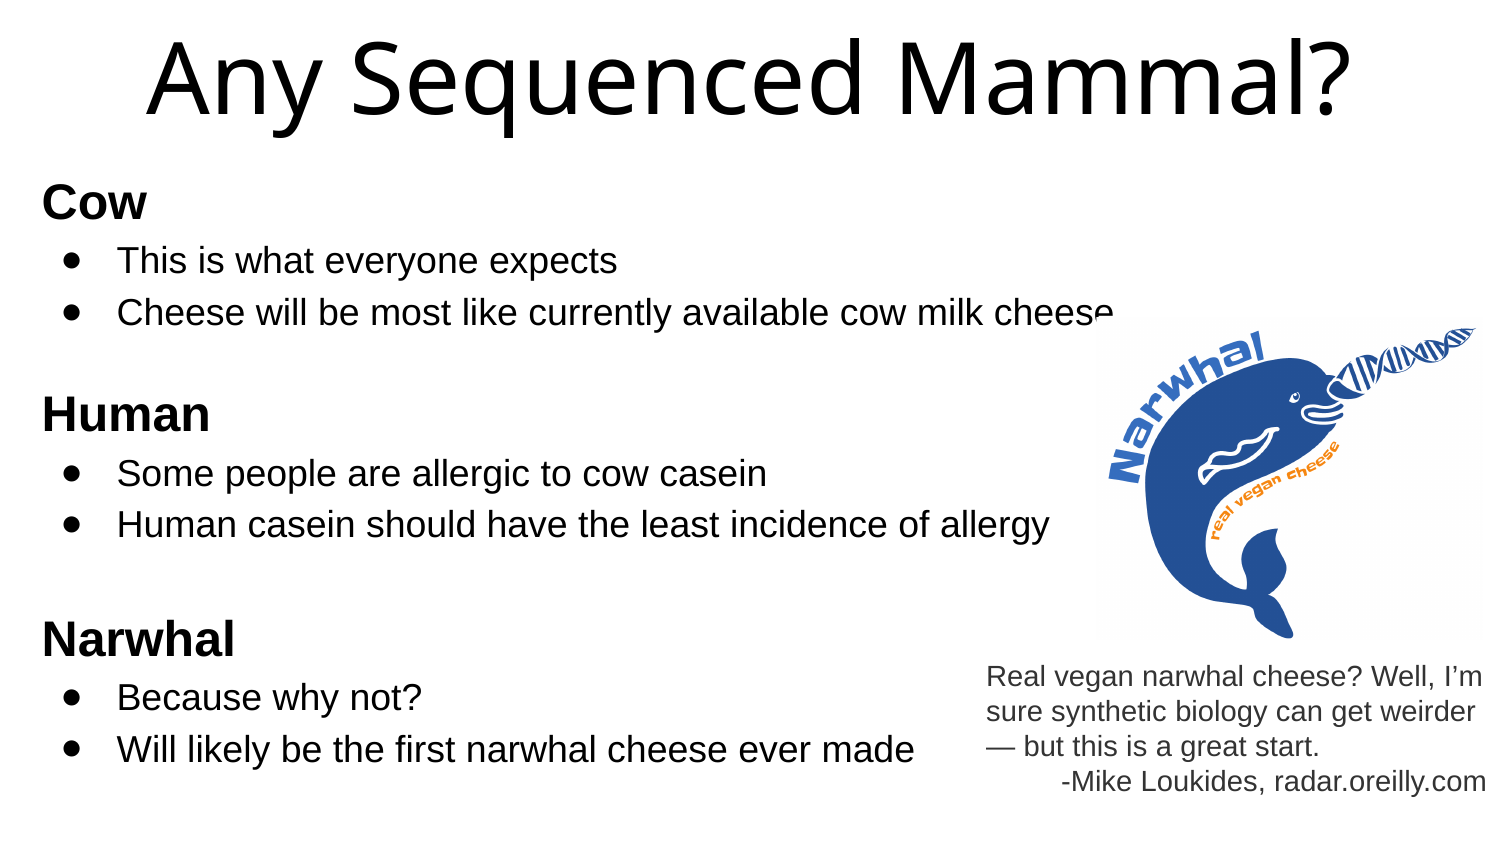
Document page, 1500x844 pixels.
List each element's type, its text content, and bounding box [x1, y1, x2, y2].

text_box Any Sequenced Mammal? [0, 0, 1500, 136]
text_box Real vegan narwhal cheese? Well, I’m sure synthetic biology can get weirder — but this is a great start. -Mike Loukides, radar.oreilly.com [970, 592, 1500, 844]
picture [1096, 317, 1483, 592]
text_box Cow This is what everyone expects Cheese will be most like currently available cow milk cheese Human Some people are allergic to cow casein Human casein should have the least incidence of allergy Narwhal Because why not? Will likely be the first narwhal cheese ever made [26, 145, 1436, 216]
